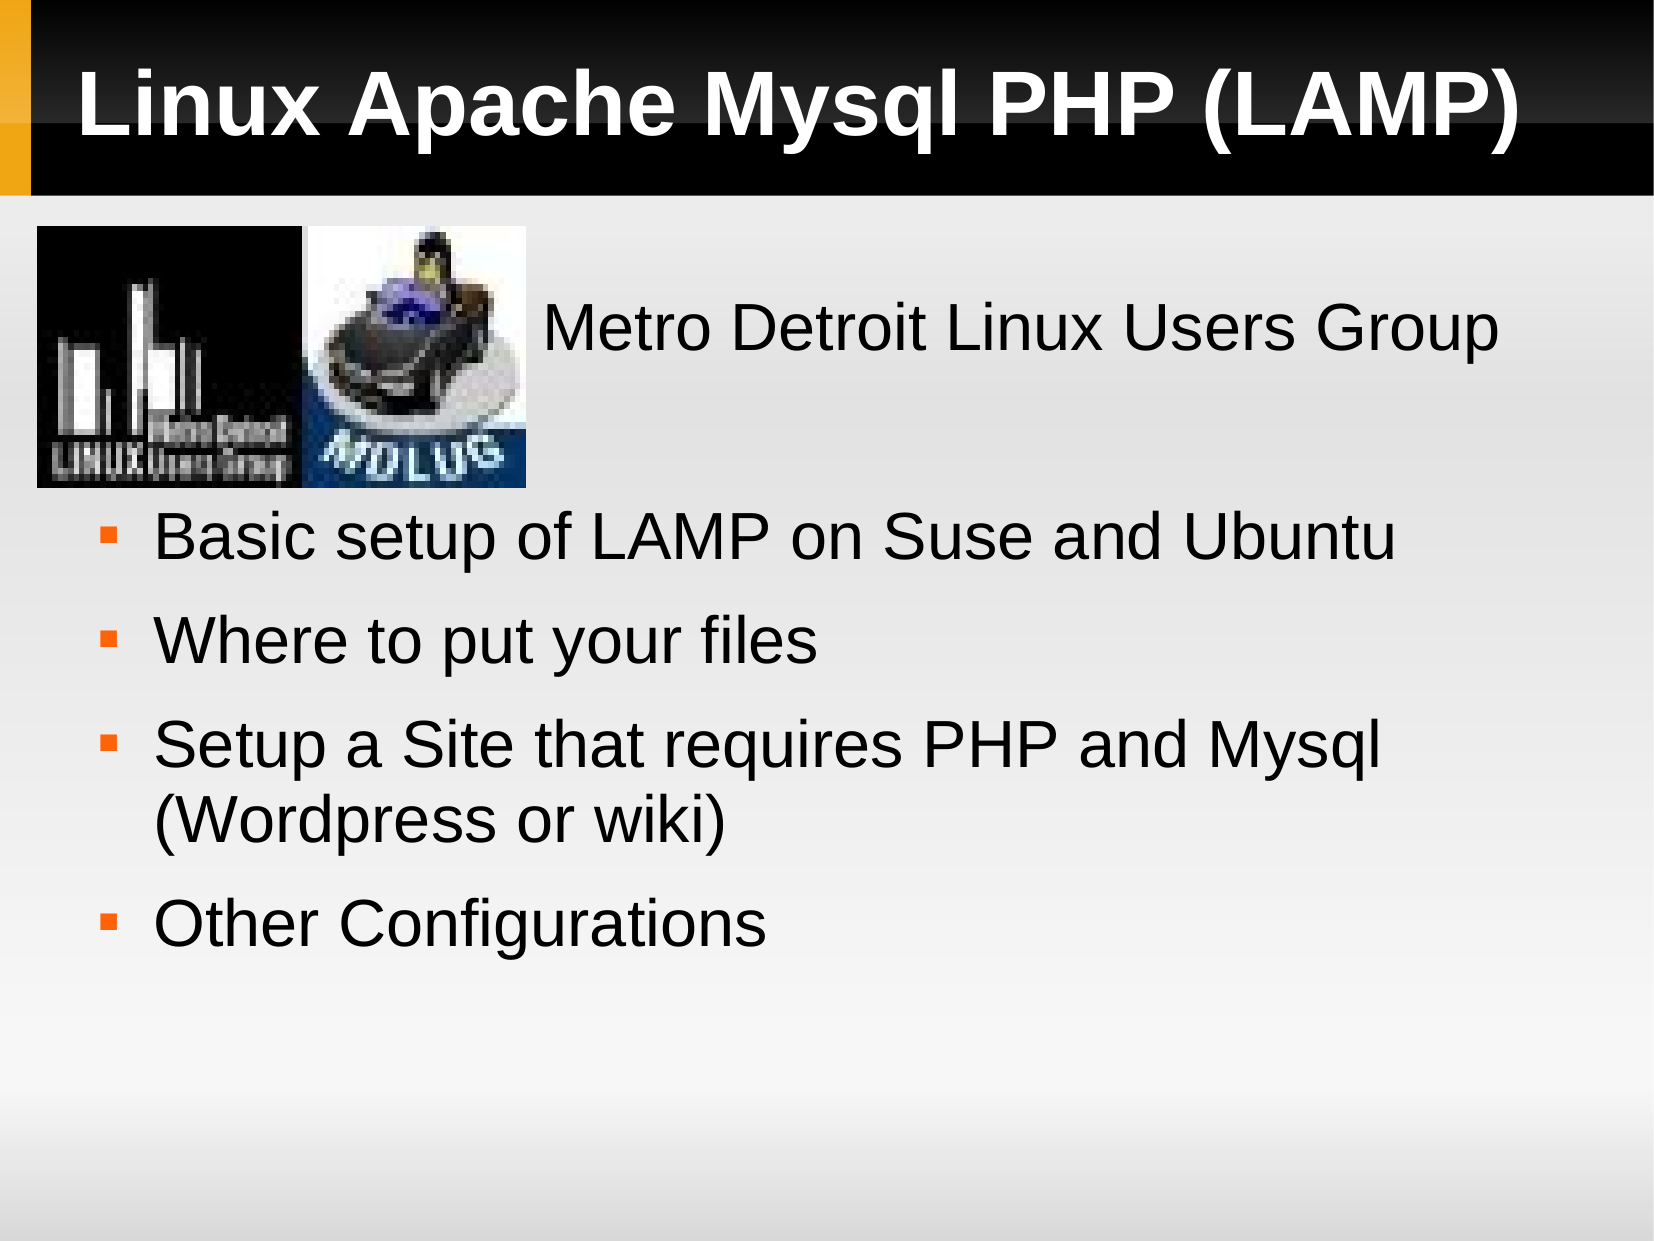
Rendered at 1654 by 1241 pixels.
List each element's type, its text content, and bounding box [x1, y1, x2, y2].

picture [0, 0, 1654, 1241]
list Metro Detroit Linux Users Group Basic setup of LAMP on Suse and Ubuntu Where to put your files Setup a Site that requires PHP and Mysql (Wordpress or wiki) Other Configurations [82, 290, 1571, 1109]
title Linux Apache Mysql PHP (LAMP) [76, 0, 1565, 208]
